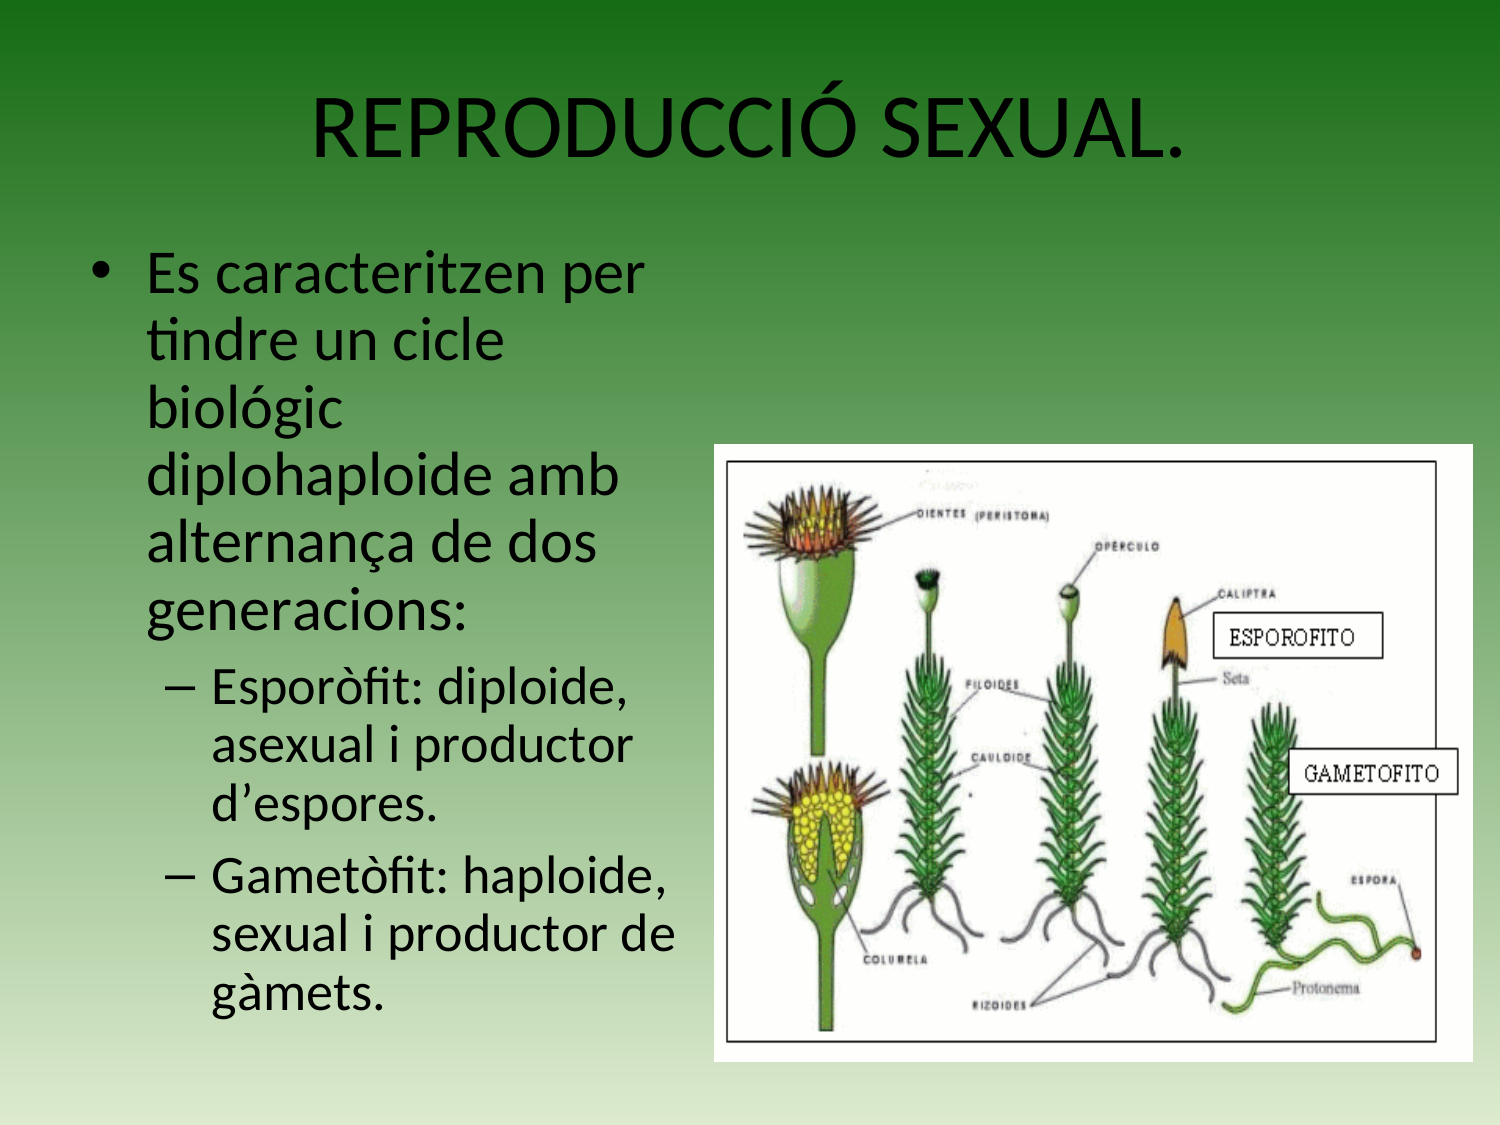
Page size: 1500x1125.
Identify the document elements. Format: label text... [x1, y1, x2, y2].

list Es caracteritzen per tindre un cicle biológic diplohaploide amb alternança de dos generacions: Esporòfit: diploide, asexual i productor d’espores. Gametòfit: haploide, sexual i productor de gàmets. [75, 231, 715, 1095]
picture [714, 444, 1473, 1062]
title REPRODUCCIÓ SEXUAL. [75, 45, 1426, 197]
